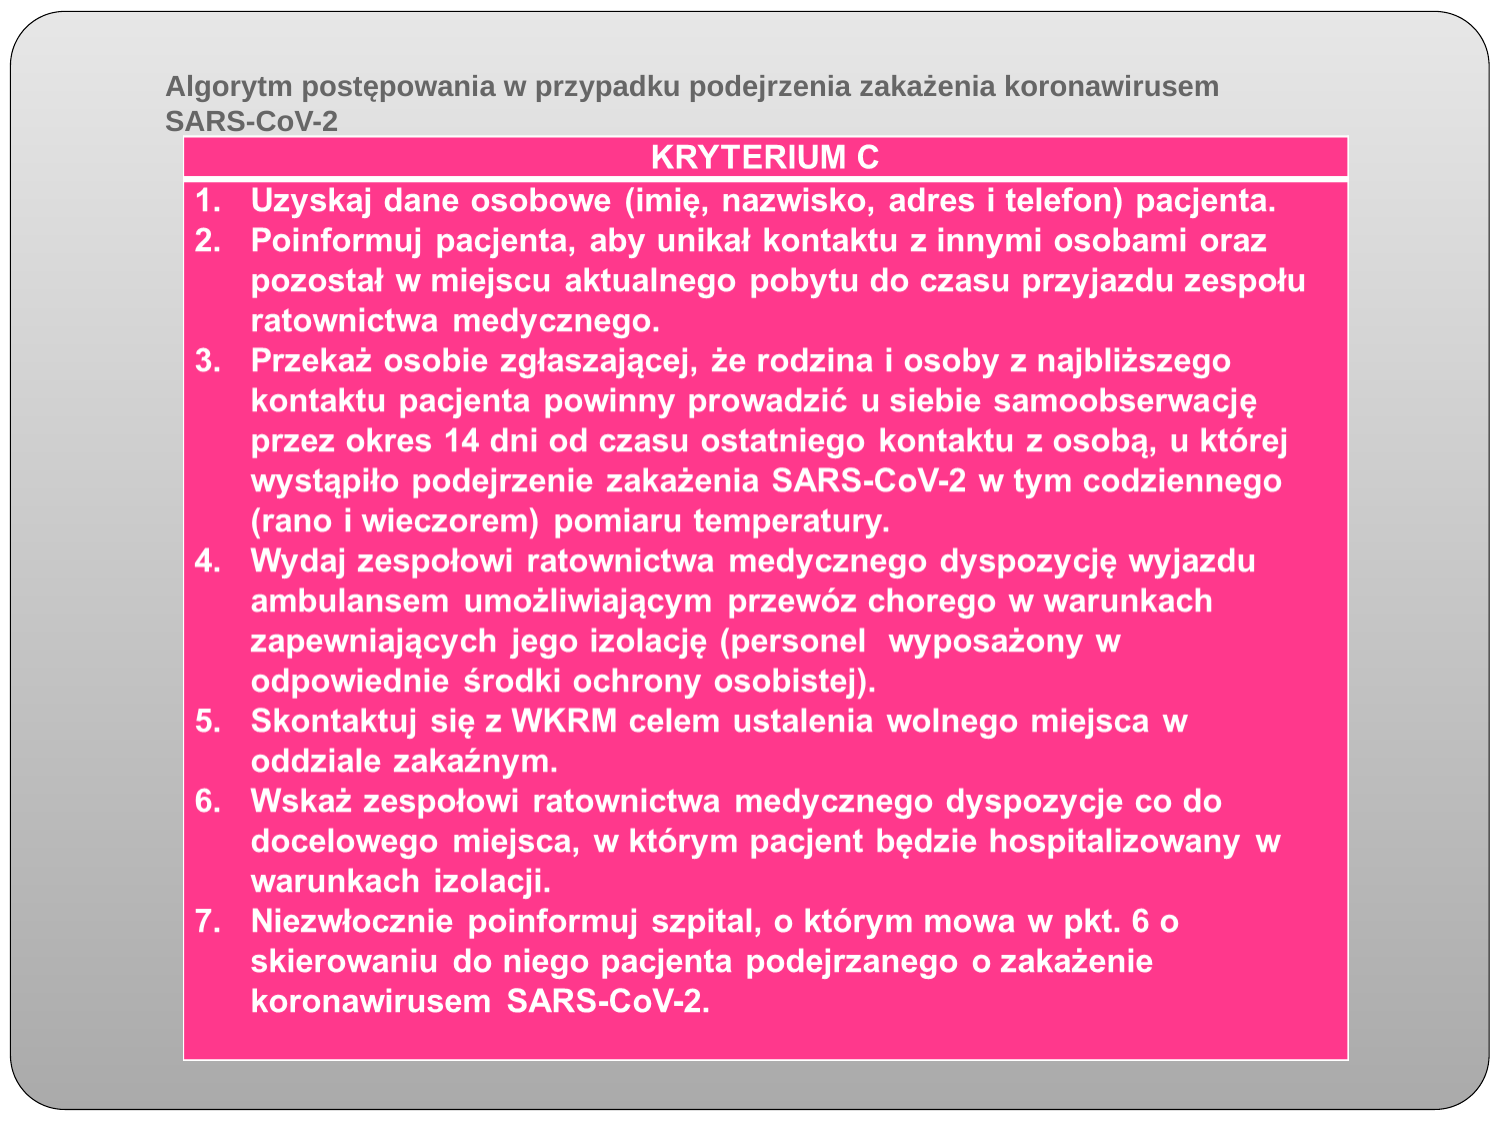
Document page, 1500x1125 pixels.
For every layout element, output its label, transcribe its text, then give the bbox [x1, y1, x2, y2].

picture [183, 127, 1349, 1062]
title Algorytm postępowania w przypadku podejrzenia zakażenia koronawirusem SARS-CoV-2 [150, 45, 1426, 233]
